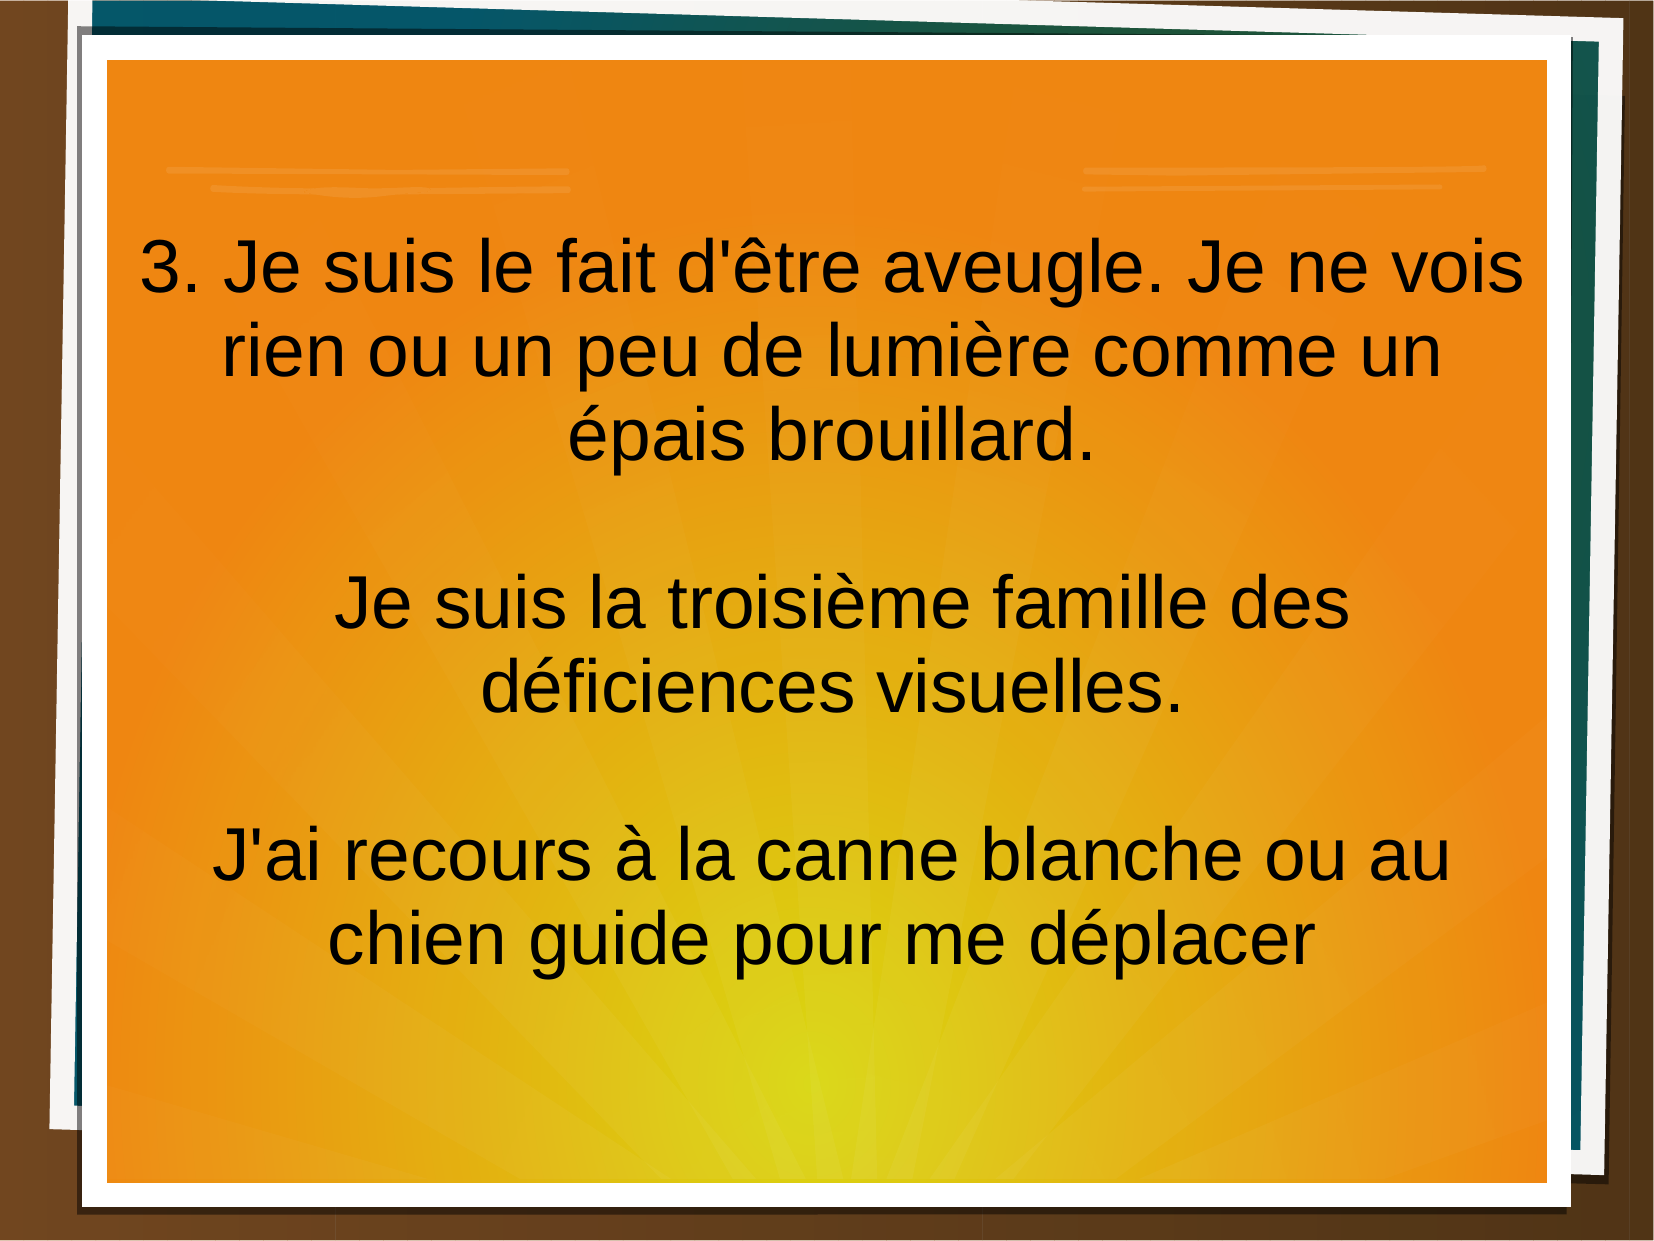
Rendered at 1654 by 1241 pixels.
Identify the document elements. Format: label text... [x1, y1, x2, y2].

title 3. Je suis le fait d'être aveugle. Je ne vois rien ou un peu de lumière comme un épais brouillard. Je suis la troisième famille des déficiences visuelles. J'ai recours à la canne blanche ou au chien guide pour me déplacer [129, 224, 1536, 981]
